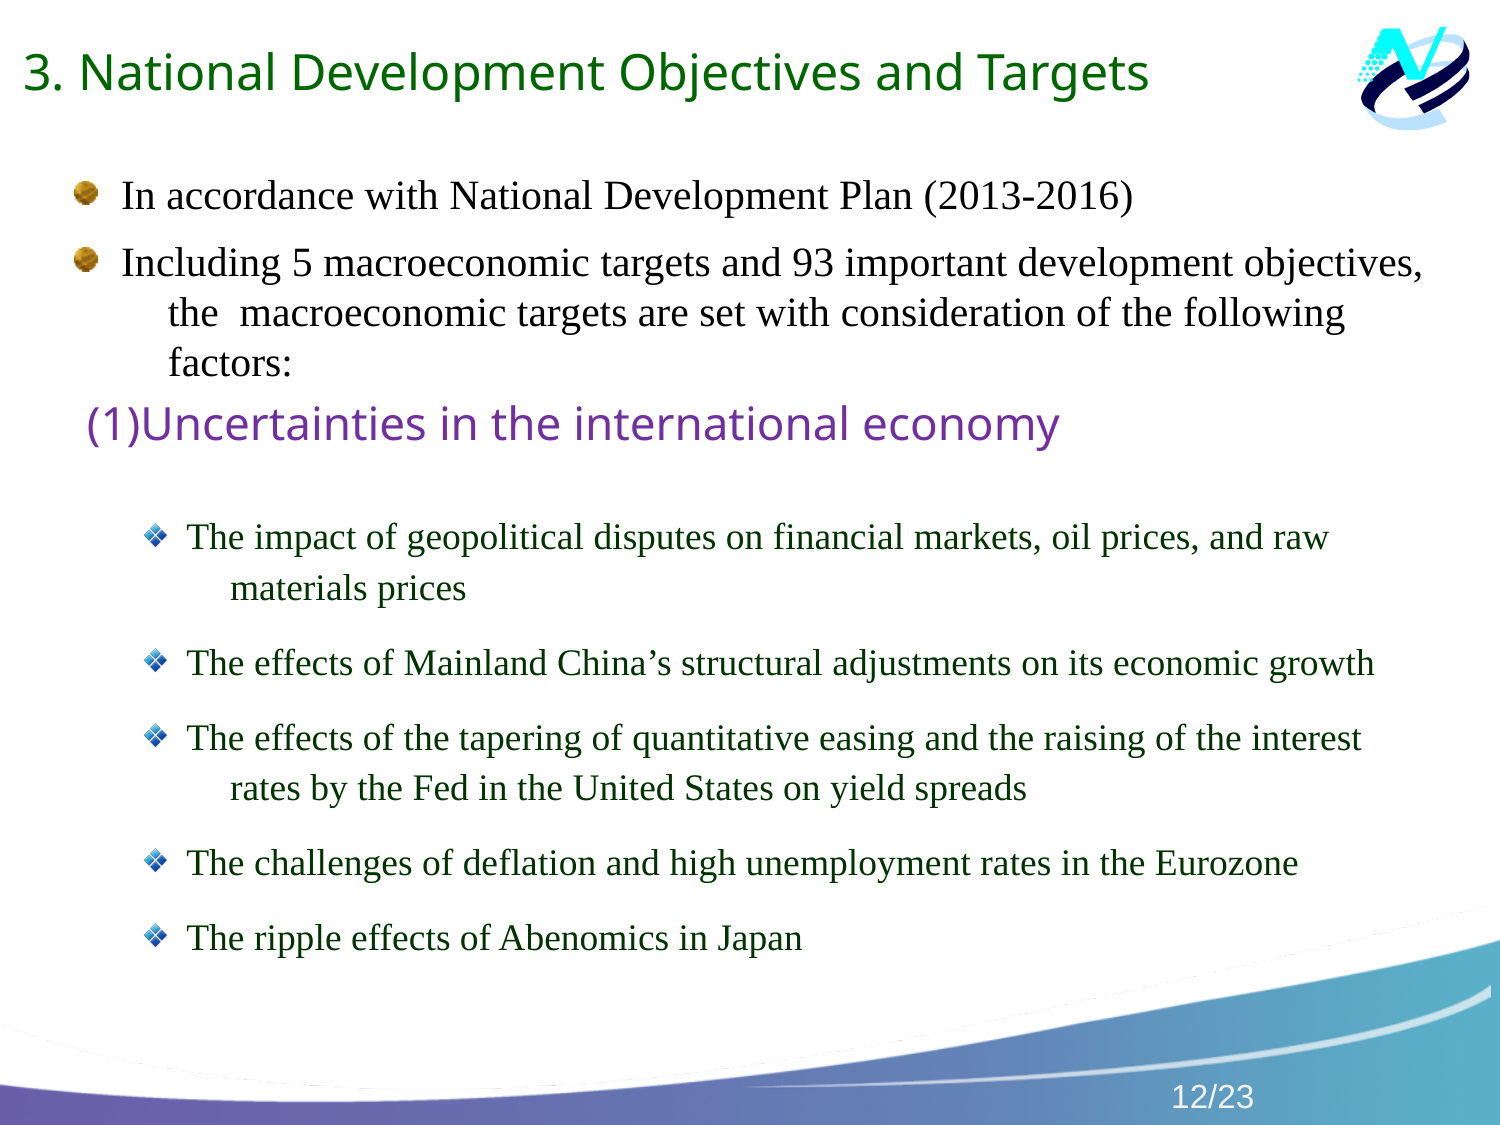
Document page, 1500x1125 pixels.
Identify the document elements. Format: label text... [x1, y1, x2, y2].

text_box (1)Uncertainties in the international economy [0, 400, 1393, 458]
text_box The impact of geopolitical disputes on financial markets, oil prices, and raw materials prices The effects of Mainland China’s structural adjustments on its economic growth The effects of the tapering of quantitative easing and the raising of the interest rates by the Fed in the United States on yield spreads The challenges of deflation and high unemployment rates in the Eurozone The ripple effects of Abenomics in Japan [103, 476, 1470, 961]
text_box In accordance with National Development Plan (2013-2016) Including 5 macroeconomic targets and 93 important development objectives, the macroeconomic targets are set with consideration of the following factors: [59, 161, 1493, 392]
text_box 3. National Development Objectives and Targets [23, 33, 1500, 109]
